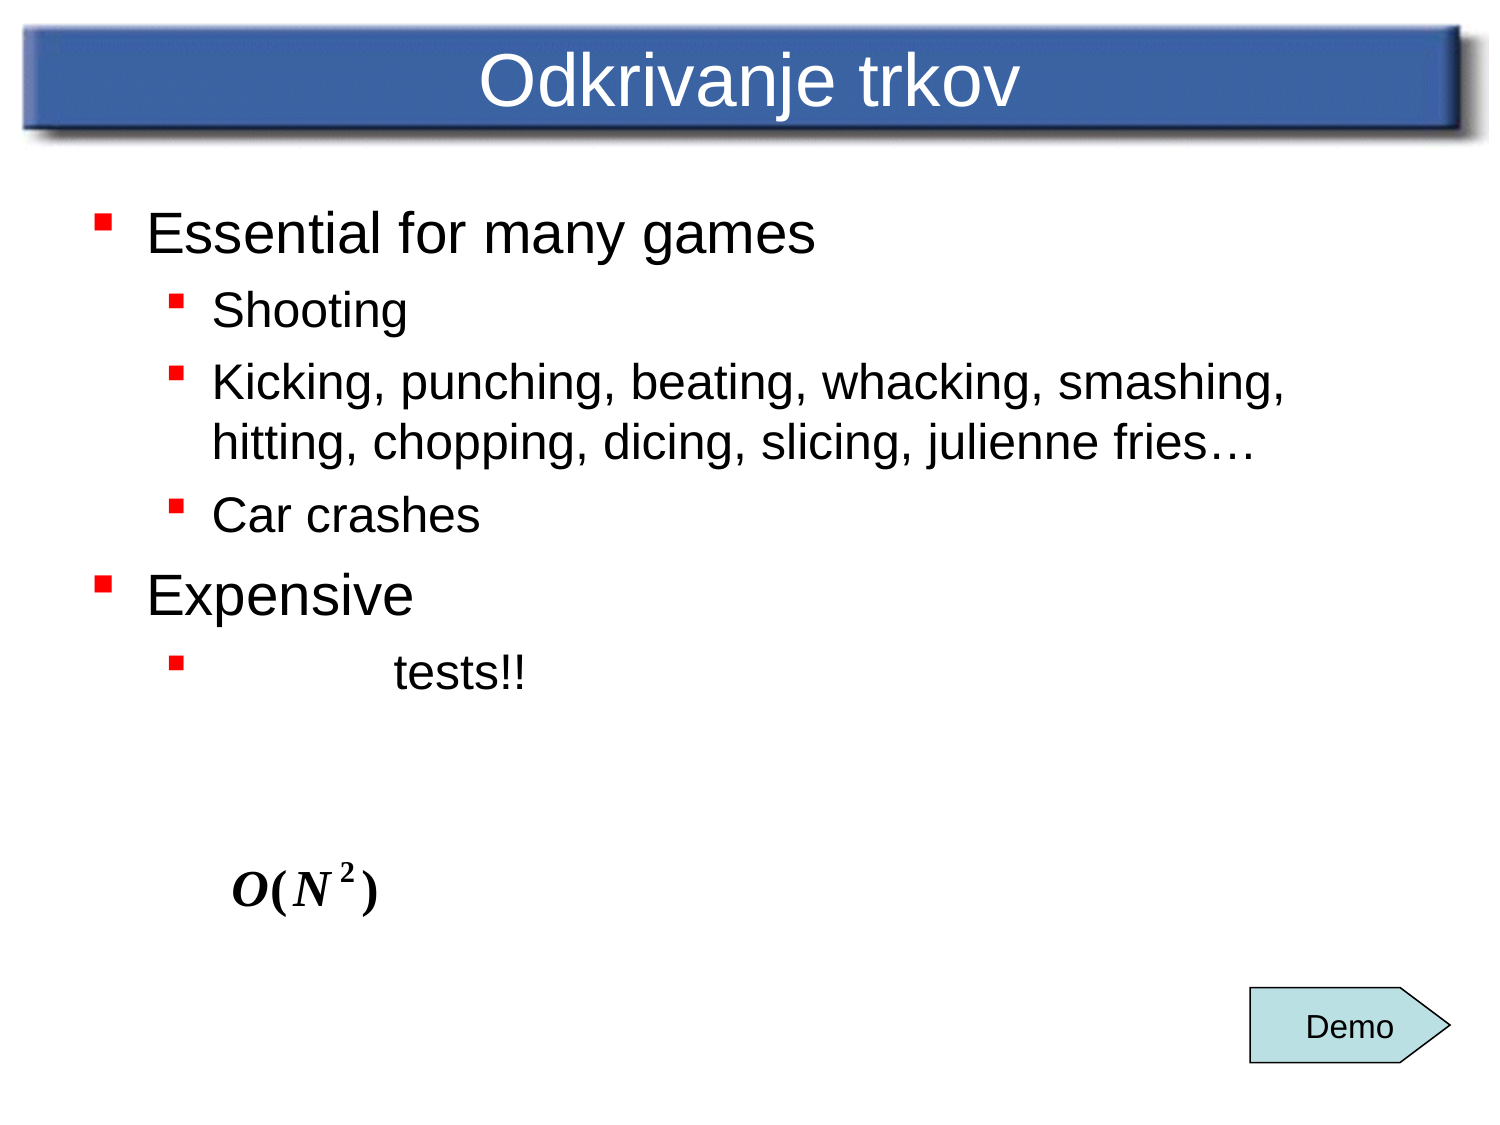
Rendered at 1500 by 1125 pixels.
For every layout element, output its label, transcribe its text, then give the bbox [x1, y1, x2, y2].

list Essential for many games Shooting Kicking, punching, beating, whacking, smashing, hitting, chopping, dicing, slicing, julienne fries… Car crashes Expensive tests!! [75, 187, 1426, 931]
chart [225, 849, 386, 928]
title Odkrivanje trkov [75, 23, 1426, 129]
text_box Demo [1250, 987, 1451, 1063]
picture [21, 22, 1489, 149]
